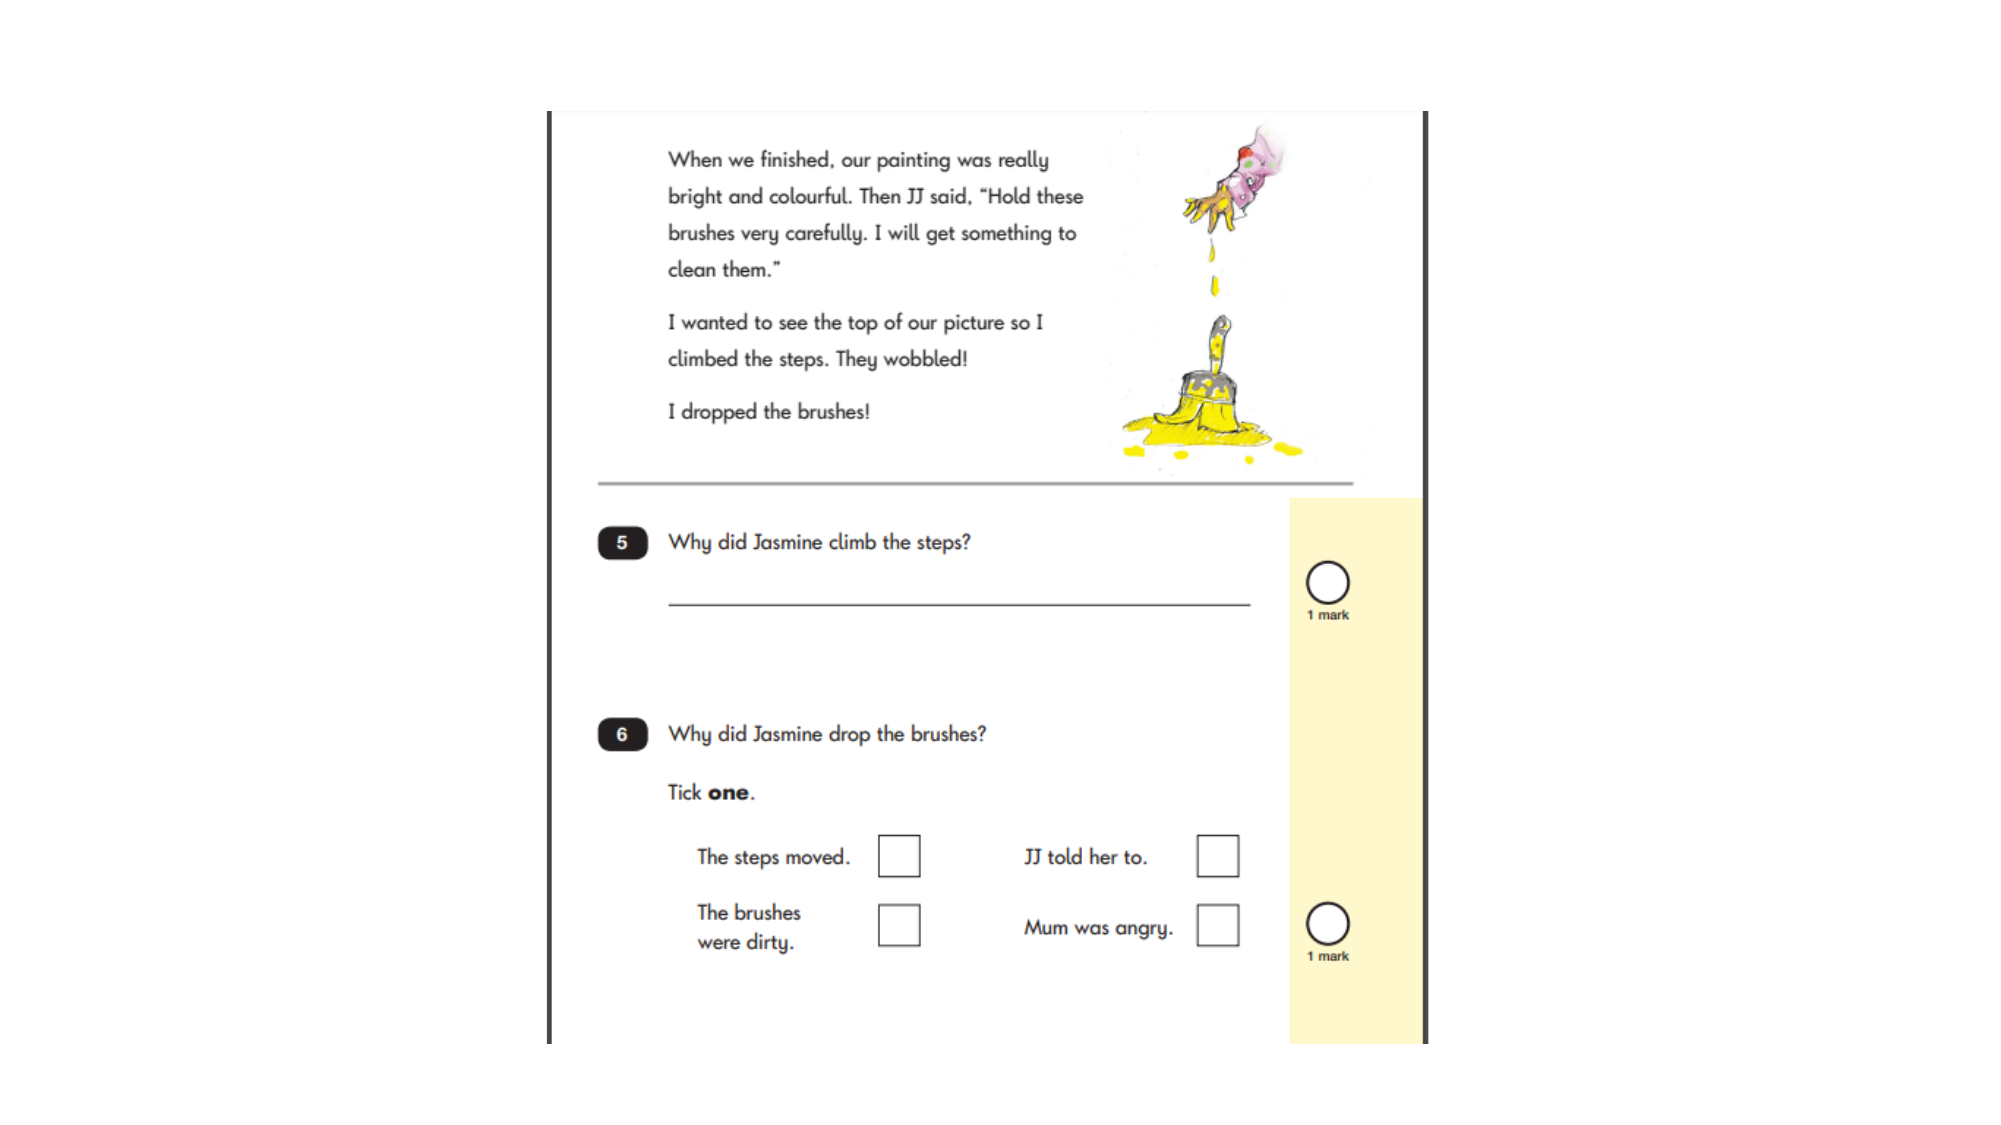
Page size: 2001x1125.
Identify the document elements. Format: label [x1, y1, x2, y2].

picture [546, 111, 1429, 1044]
